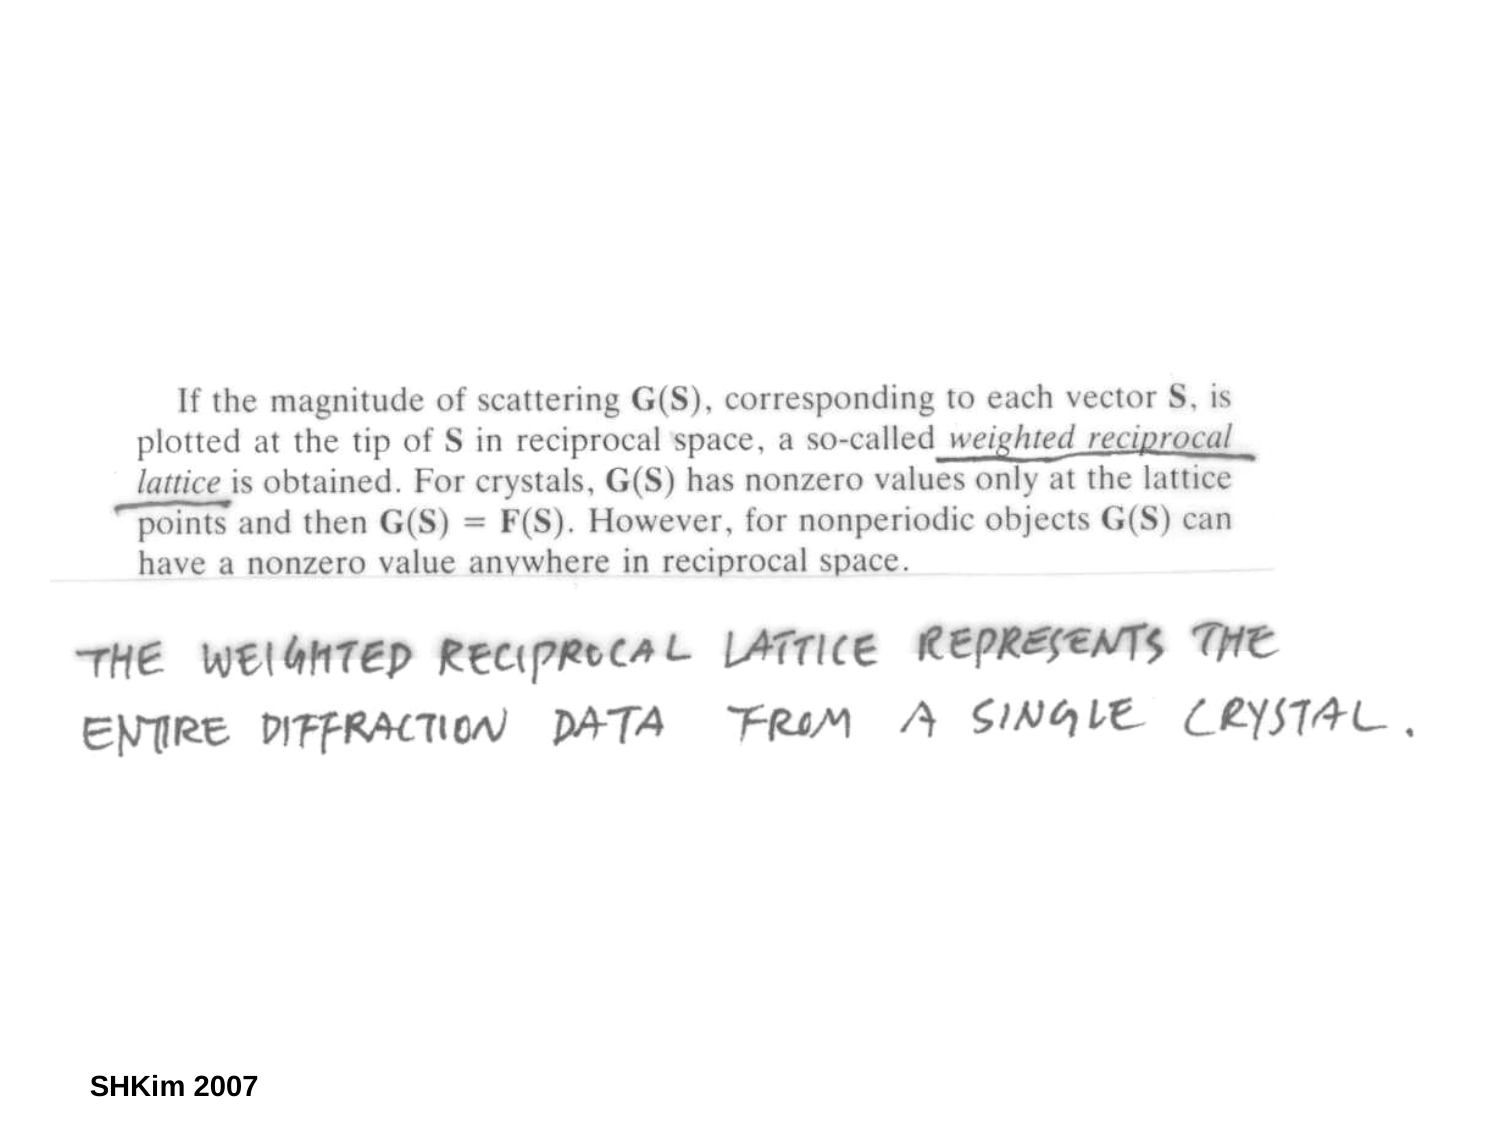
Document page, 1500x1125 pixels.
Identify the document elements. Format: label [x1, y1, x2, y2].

picture [50, 337, 1438, 799]
